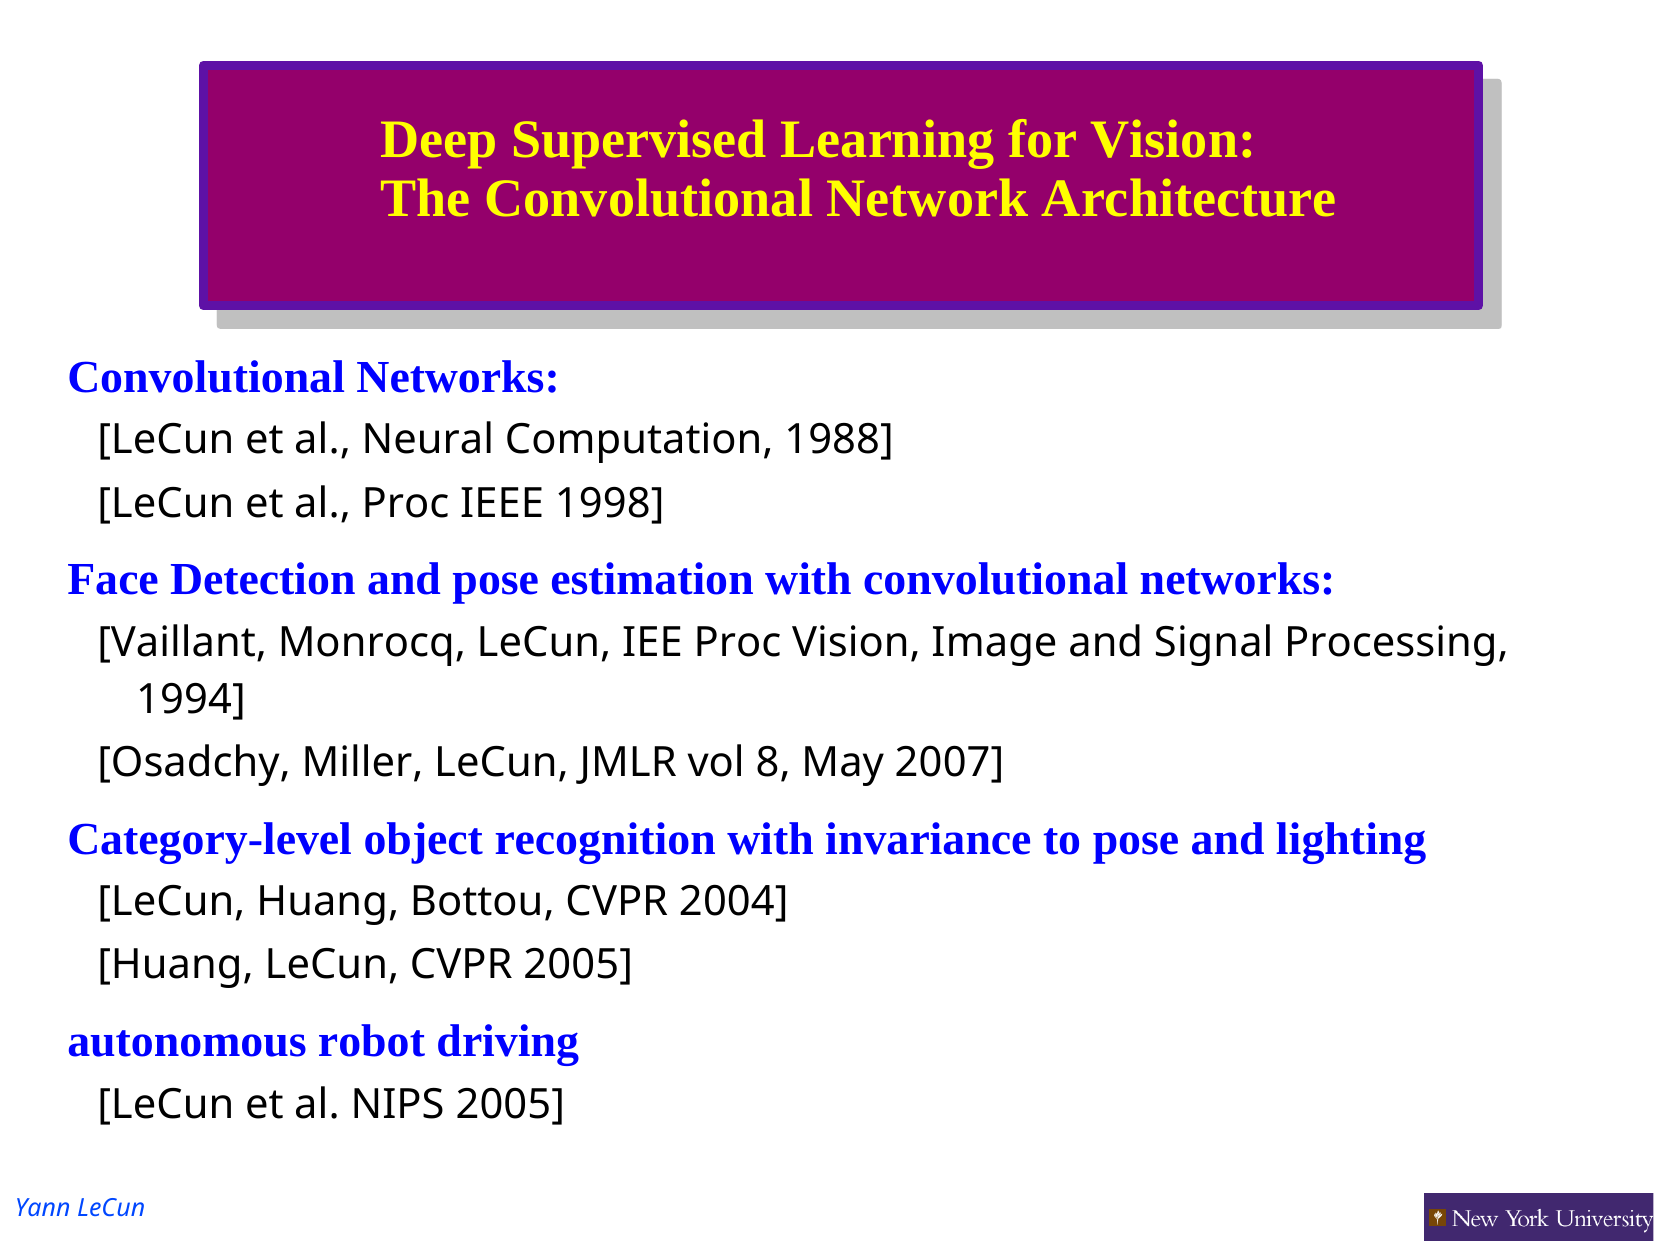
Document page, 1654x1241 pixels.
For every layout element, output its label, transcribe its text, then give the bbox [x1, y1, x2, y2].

title Deep Supervised Learning for Vision: The Convolutional Network Architecture [203, 65, 1479, 306]
list Convolutional Networks: [LeCun et al., Neural Computation, 1988] [LeCun et al., Proc IEEE 1998] Face Detection and pose estimation with convolutional networks: [Vaillant, Monrocq, LeCun, IEE Proc Vision, Image and Signal Processing, 1994] [Osadchy, Miller, LeCun, JMLR vol 8, May 2007] Category-level object recognition with invariance to pose and lighting [LeCun, Huang, Bottou, CVPR 2004] [Huang, LeCun, CVPR 2005] autonomous robot driving [LeCun et al. NIPS 2005] [67, 351, 1613, 1201]
picture [1424, 1193, 1654, 1241]
